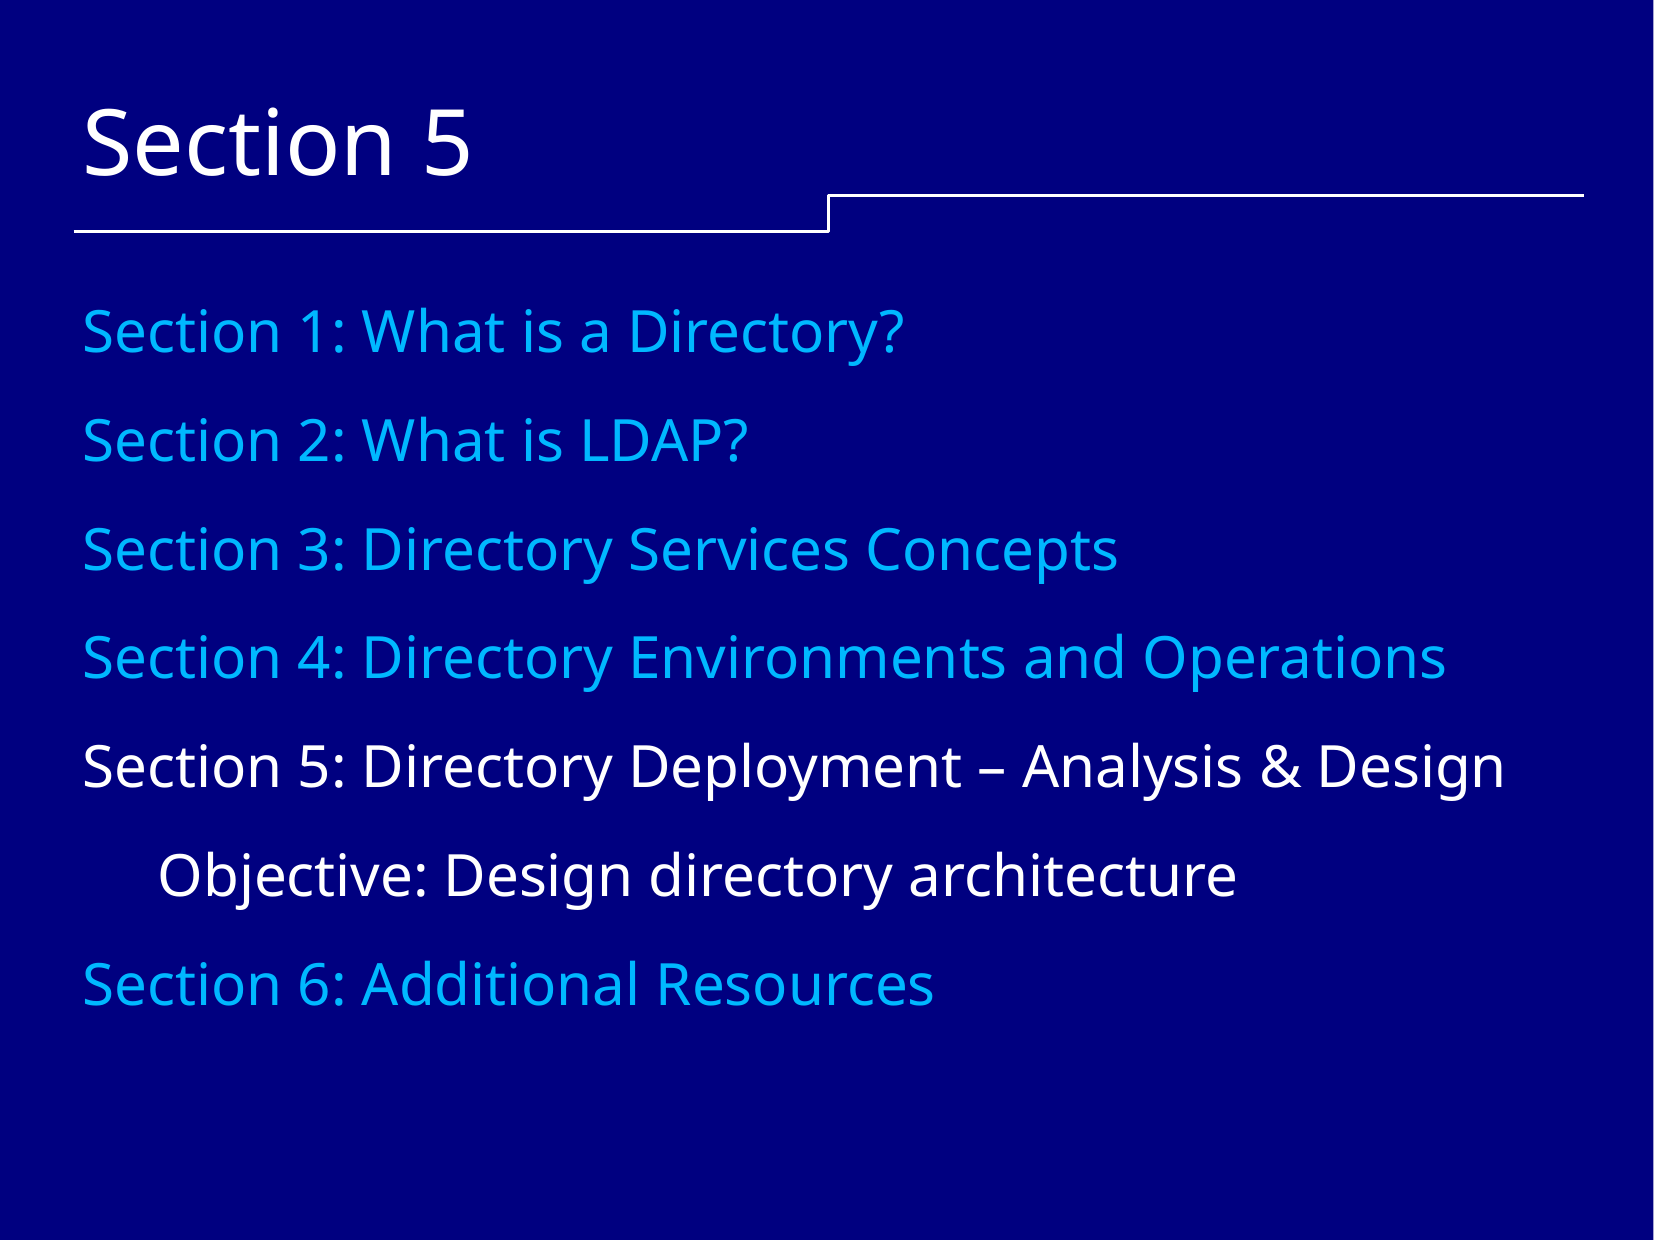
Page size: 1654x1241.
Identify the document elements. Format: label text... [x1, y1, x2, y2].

title Section 5 [82, 49, 1571, 232]
list Section 1: What is a Directory? Section 2: What is LDAP? Section 3: Directory Services Concepts Section 4: Directory Environments and Operations Section 5: Directory Deployment – Analysis & Design Objective: Design directory architecture Section 6: Additional Resources [82, 290, 1571, 1109]
